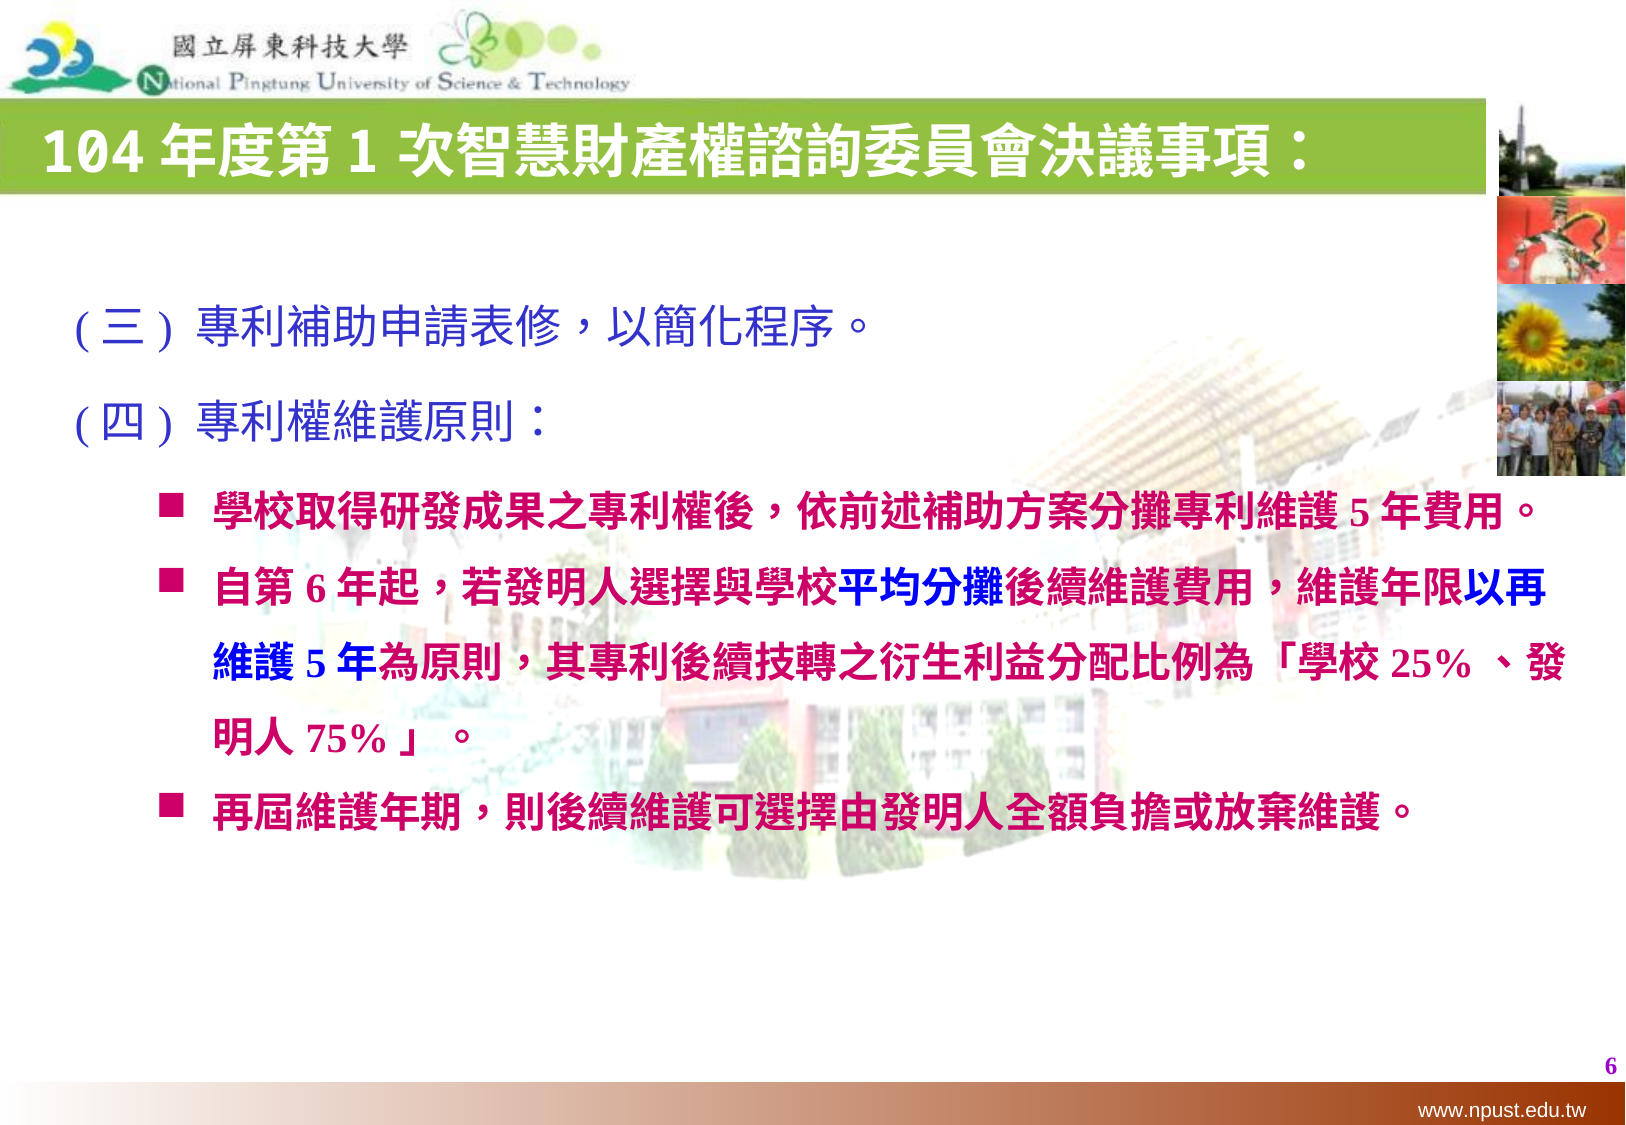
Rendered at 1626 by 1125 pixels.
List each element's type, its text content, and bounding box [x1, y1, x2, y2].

picture [1497, 101, 1626, 255]
list (三) 專利補助申請表修，以簡化程序。 (四) 專利權維護原則： 學校取得研發成果之專利權後，依前述補助方案分攤專利維護5年費用。 自第6年起，若發明人選擇與學校平均分攤後續維護費用，維護年限以再 維護5年為原則，其專利後續技轉之衍生利益分配比例為「學校25%、發 明人75%」。 再屆維護年期，則後續維護可選擇由發明人全額負擔或放棄維護。 [21, 255, 1626, 1094]
picture [0, 0, 1486, 220]
title 104年度第1次智慧財產權諮詢委員會決議事項： [32, 101, 1498, 197]
